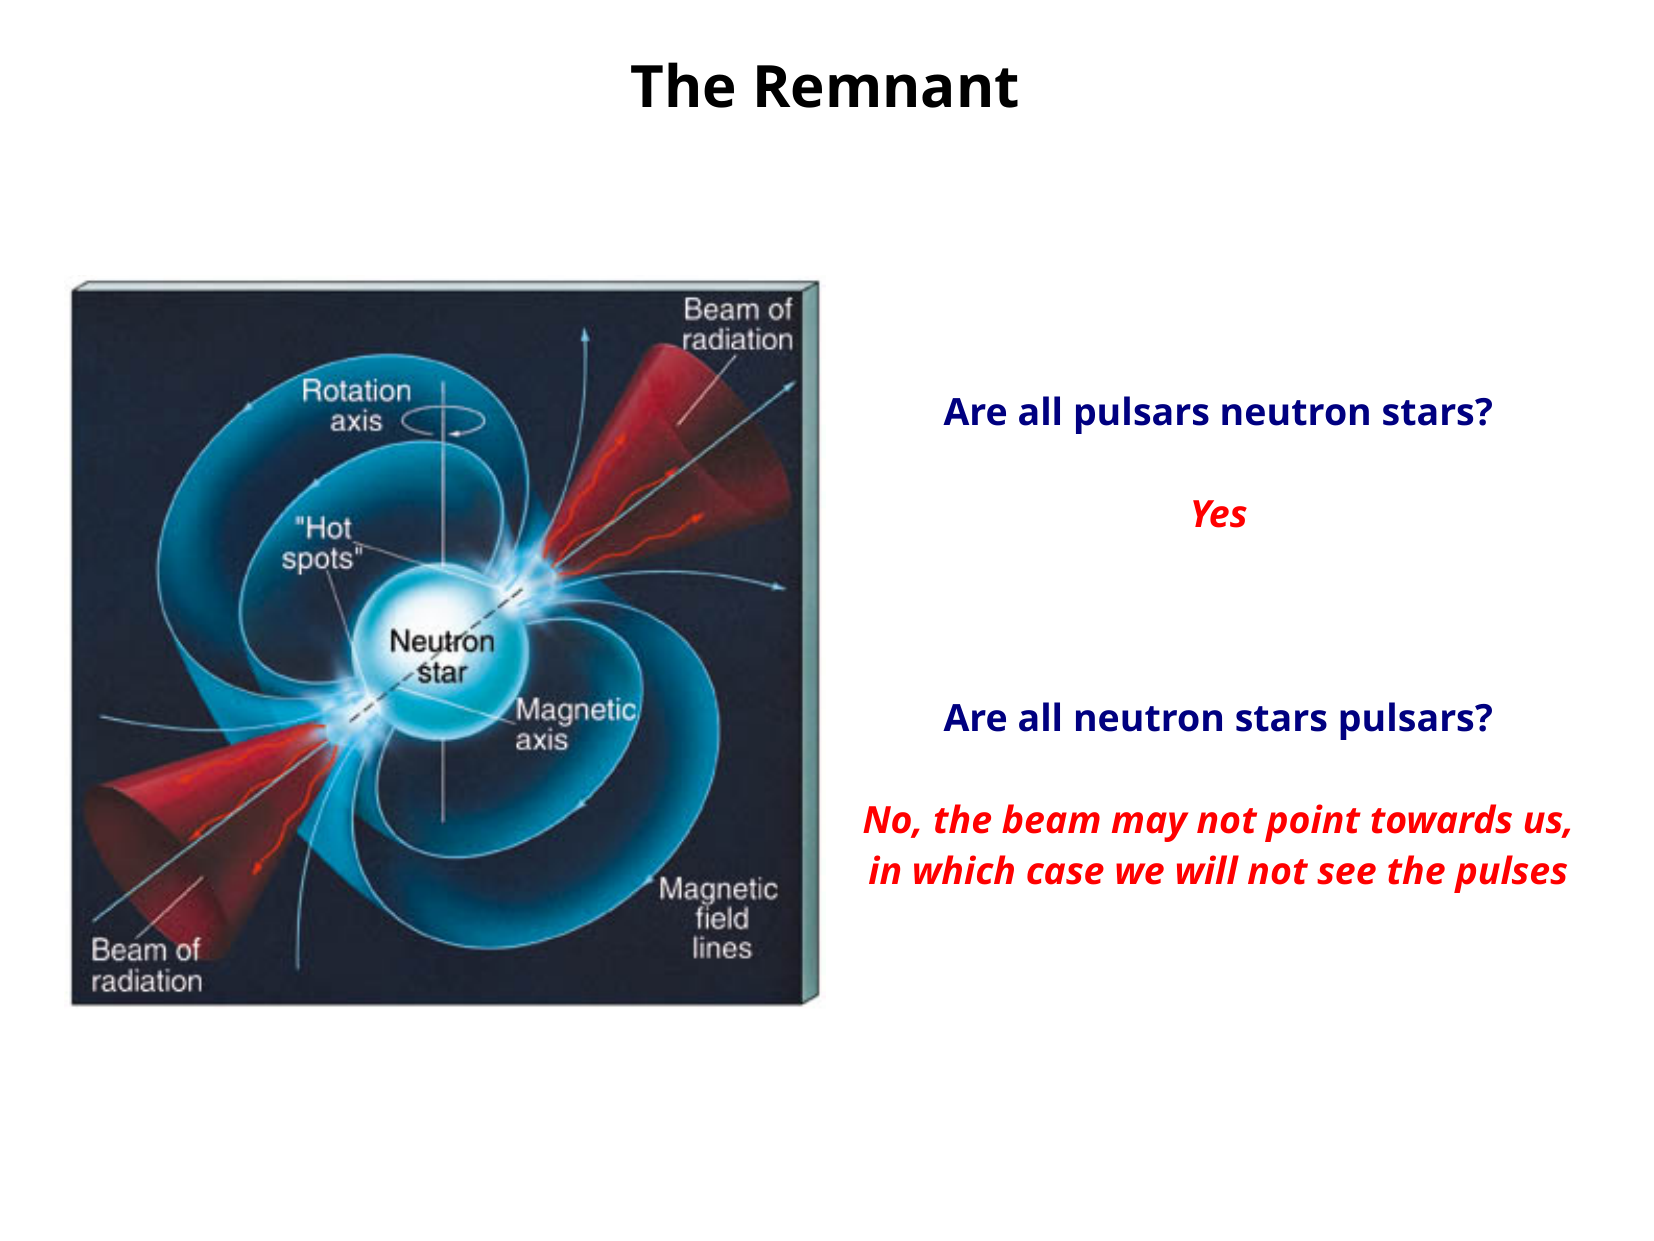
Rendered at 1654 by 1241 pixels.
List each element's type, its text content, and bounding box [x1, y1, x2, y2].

picture [64, 275, 826, 1013]
text_box The Remnant [262, 37, 1388, 134]
text_box Are all pulsars neutron stars? Yes Are all neutron stars pulsars? No, the beam may not point towards us, in which case we will not see the pulses [826, 375, 1613, 919]
